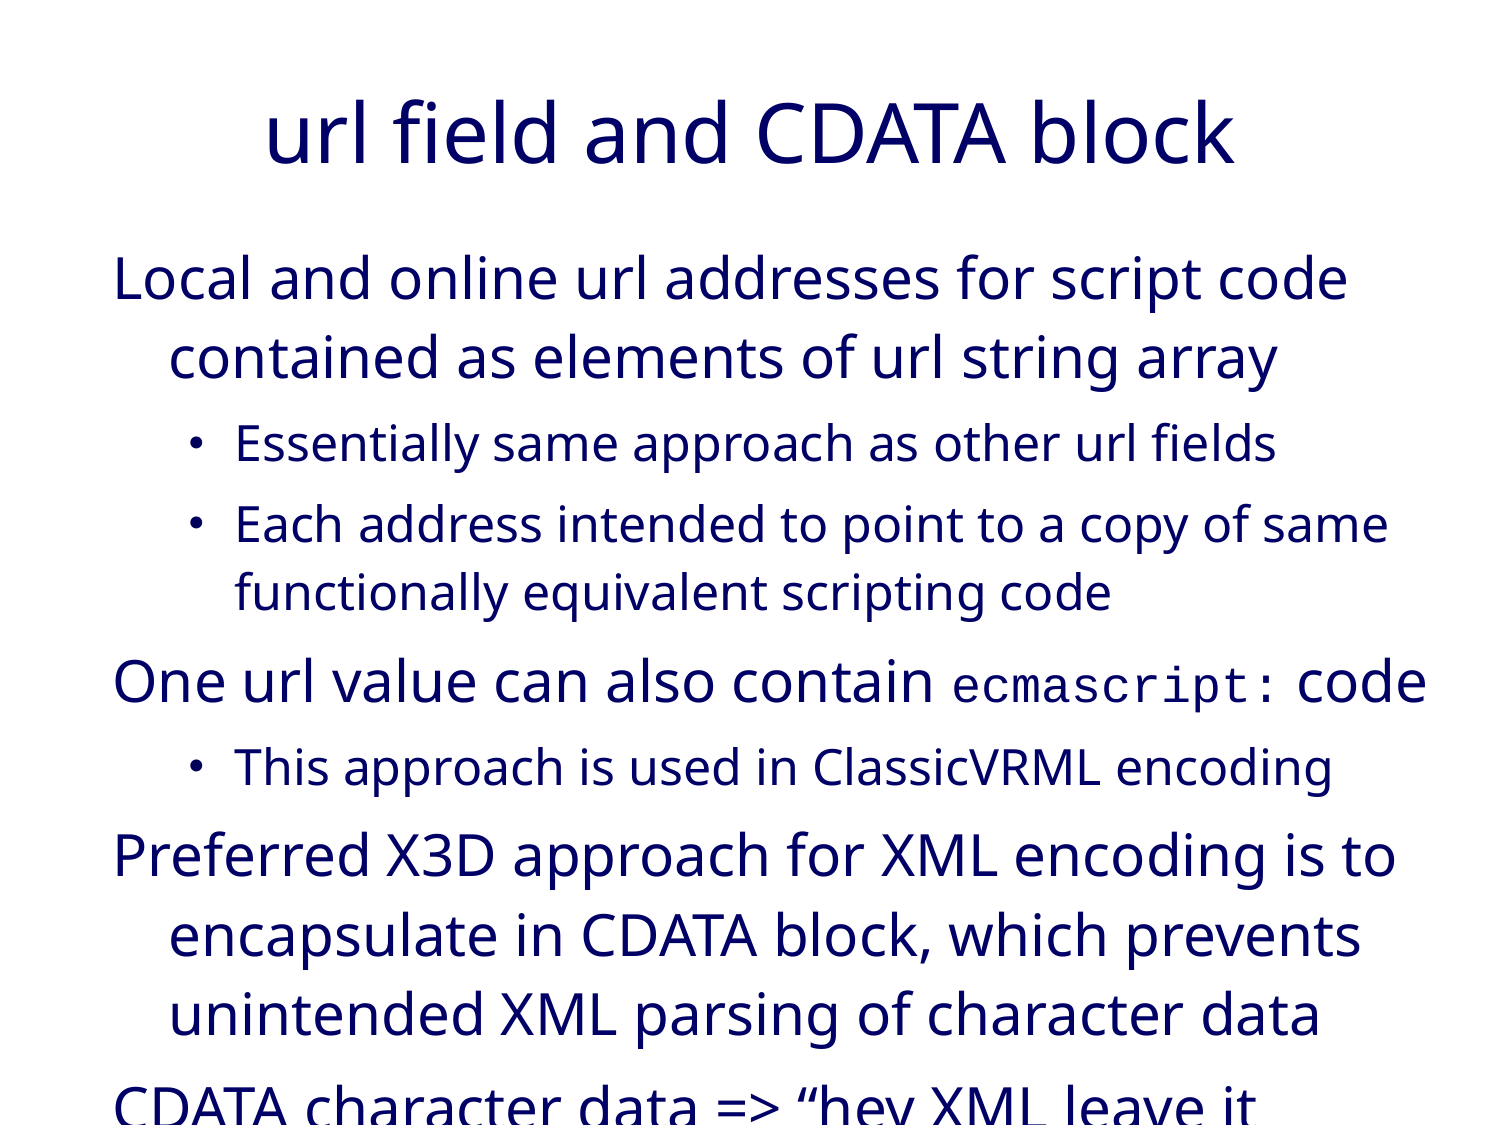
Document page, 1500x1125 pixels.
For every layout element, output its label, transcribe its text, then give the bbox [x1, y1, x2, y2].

title url field and CDATA block [112, 44, 1388, 218]
list Local and online url addresses for script code contained as elements of url string array Essentially same approach as other url fields Each address intended to point to a copy of same functionally equivalent scripting code One url value can also contain ecmascript: code This approach is used in ClassicVRML encoding Preferred X3D approach for XML encoding is to encapsulate in CDATA block, which prevents unintended XML parsing of character data CDATA character data => “hey XML leave it alone!!” [112, 237, 1463, 1054]
